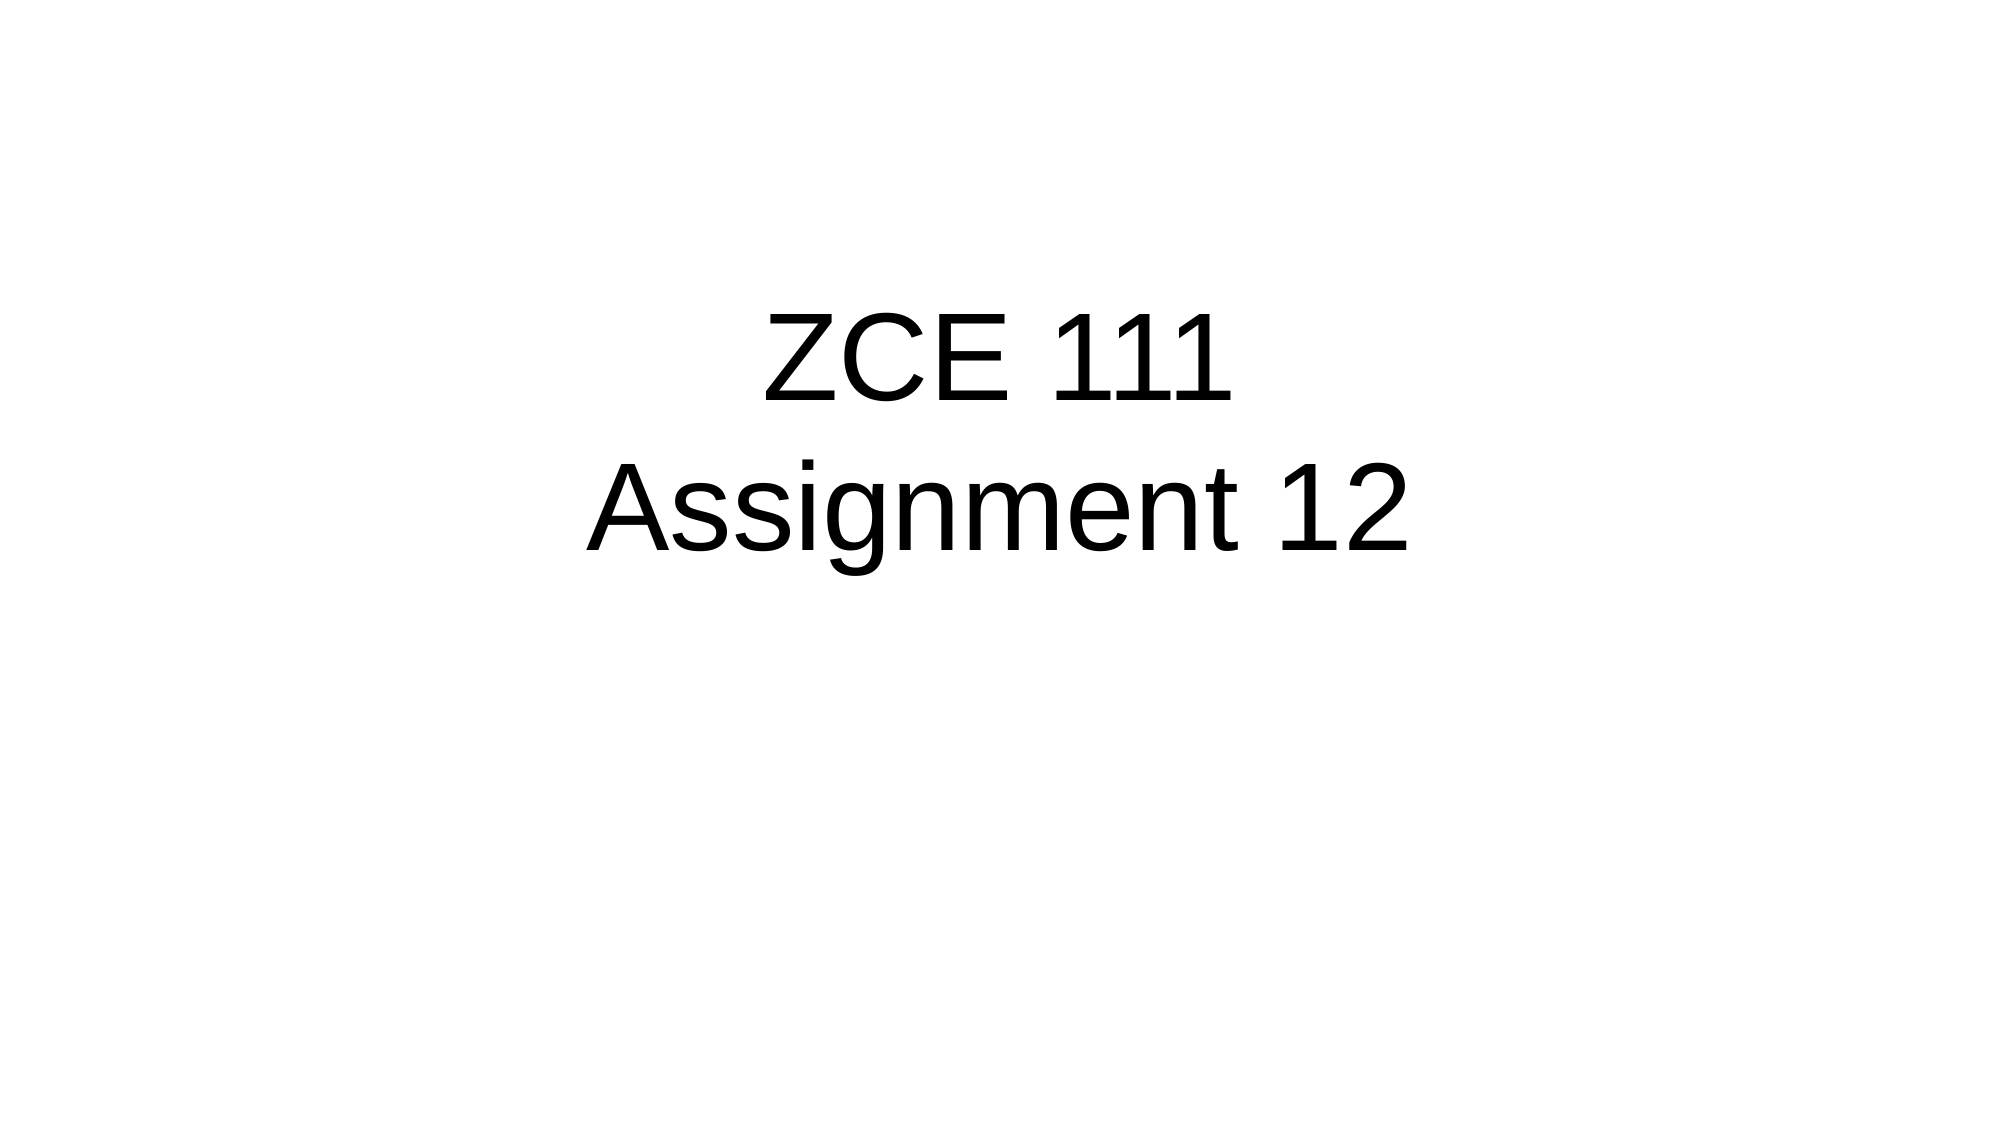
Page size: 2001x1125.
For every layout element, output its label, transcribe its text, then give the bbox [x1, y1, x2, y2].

title ZCE 111 Assignment 12 [249, 184, 1750, 576]
